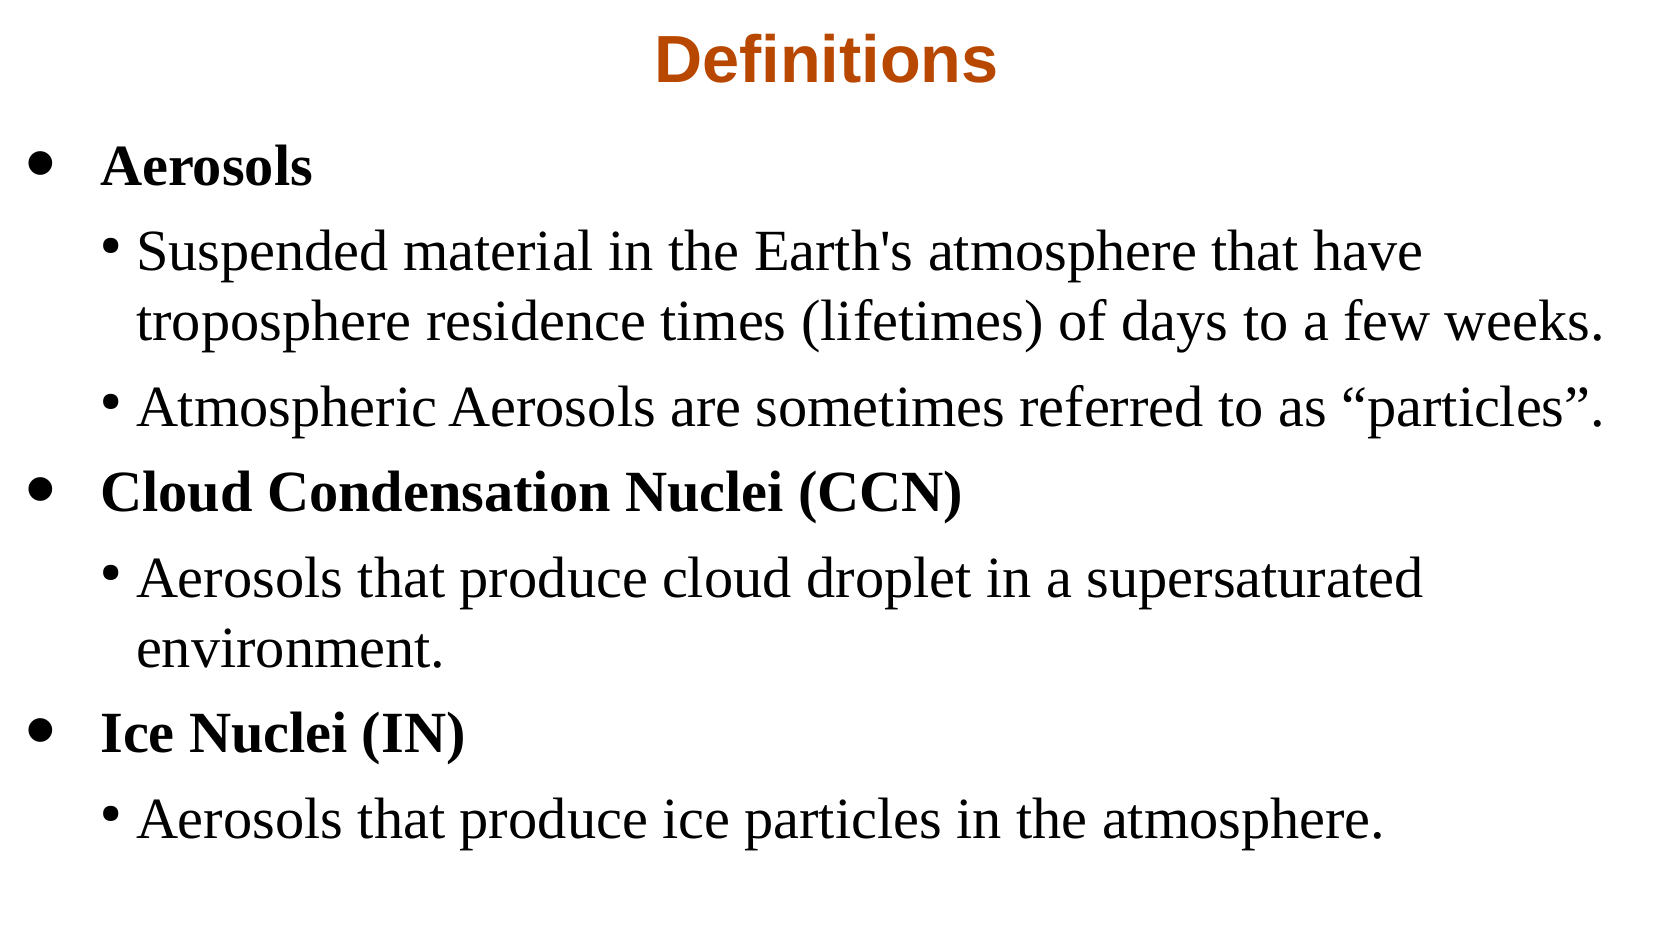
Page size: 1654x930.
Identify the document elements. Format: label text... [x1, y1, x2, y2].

text_box Definitions [0, 2, 1276, 930]
